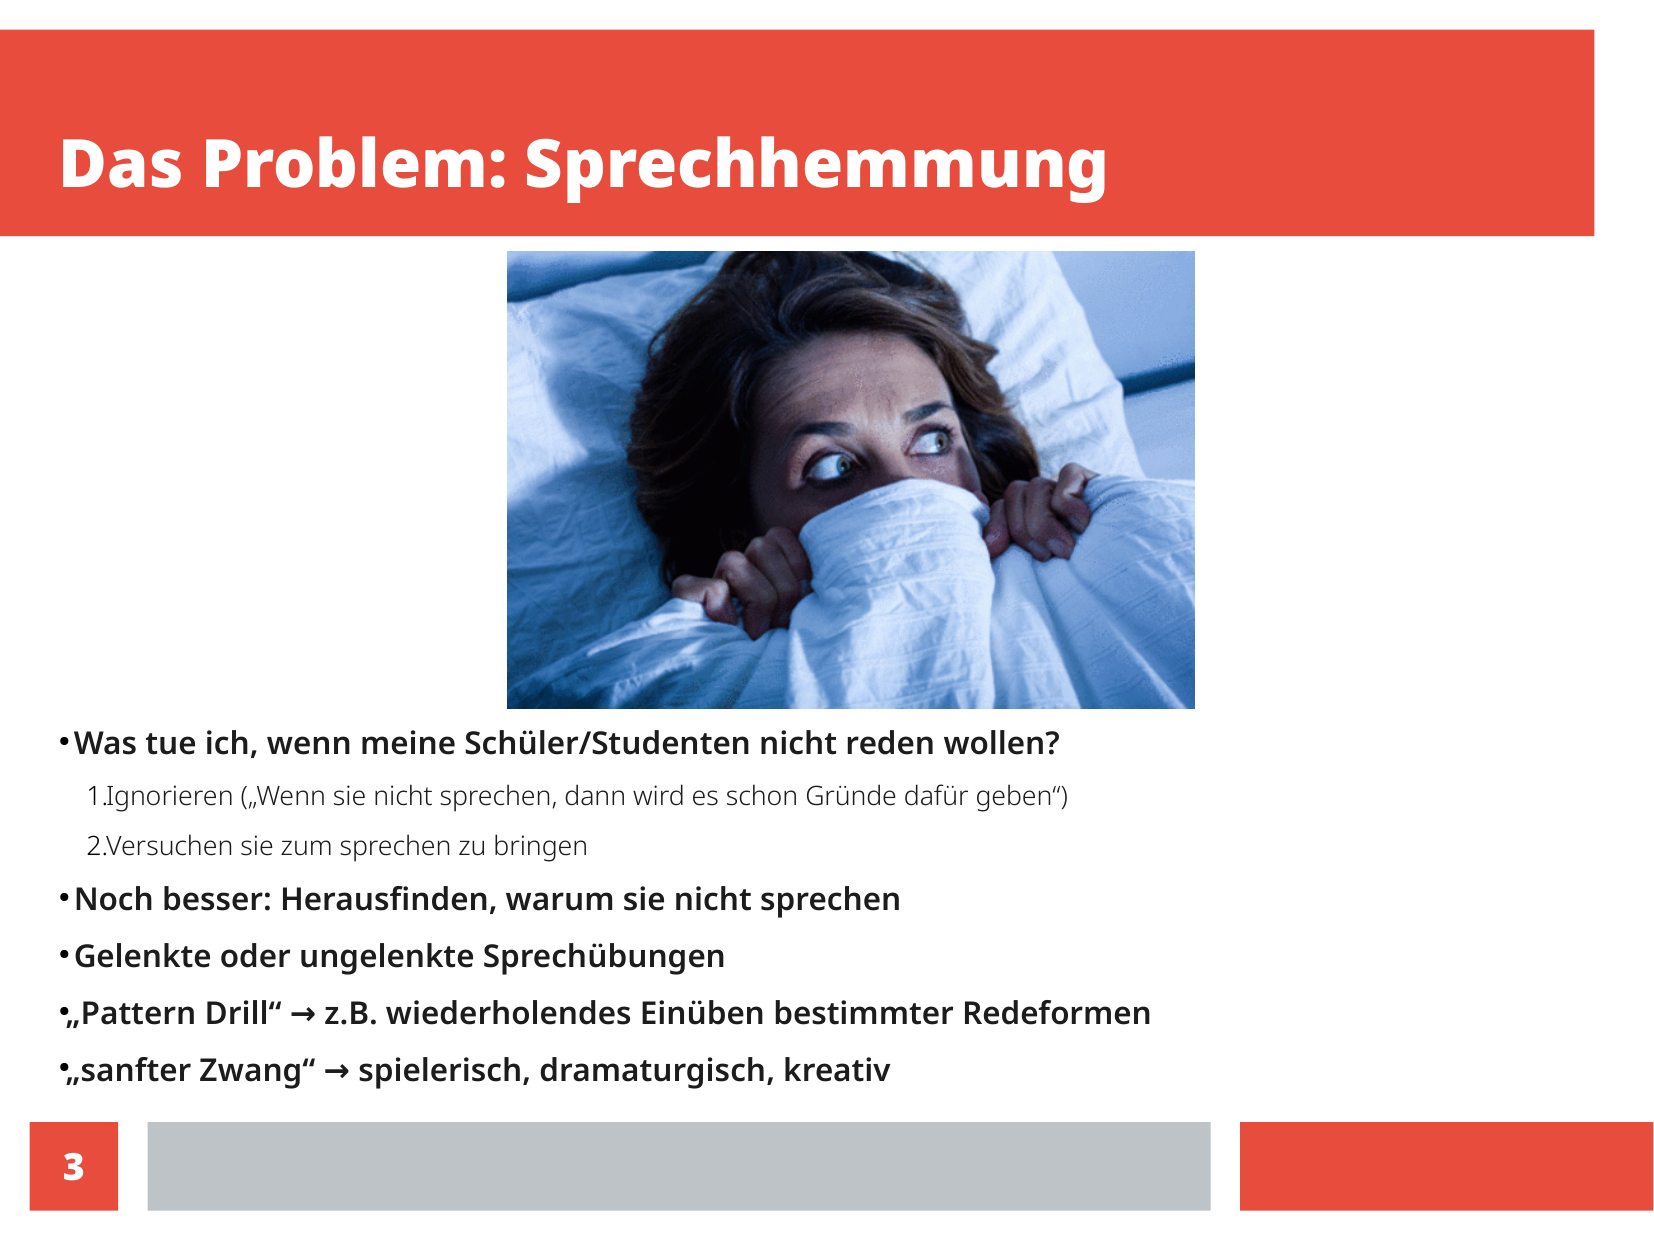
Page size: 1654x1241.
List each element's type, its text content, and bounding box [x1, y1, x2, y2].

picture [507, 251, 1195, 709]
title Das Problem: Sprechhemmung [59, 59, 1595, 207]
list Was tue ich, wenn meine Schüler/Studenten nicht reden wollen? Ignorieren („Wenn sie nicht sprechen, dann wird es schon Gründe dafür geben“) Versuchen sie zum sprechen zu bringen Noch besser: Herausfinden, warum sie nicht sprechen Gelenkte oder ungelenkte Sprechübungen „Pattern Drill“ → z.B. wiederholendes Einüben bestimmter Redeformen „sanfter Zwang“ → spielerisch, dramaturgisch, kreativ [59, 720, 1571, 1093]
